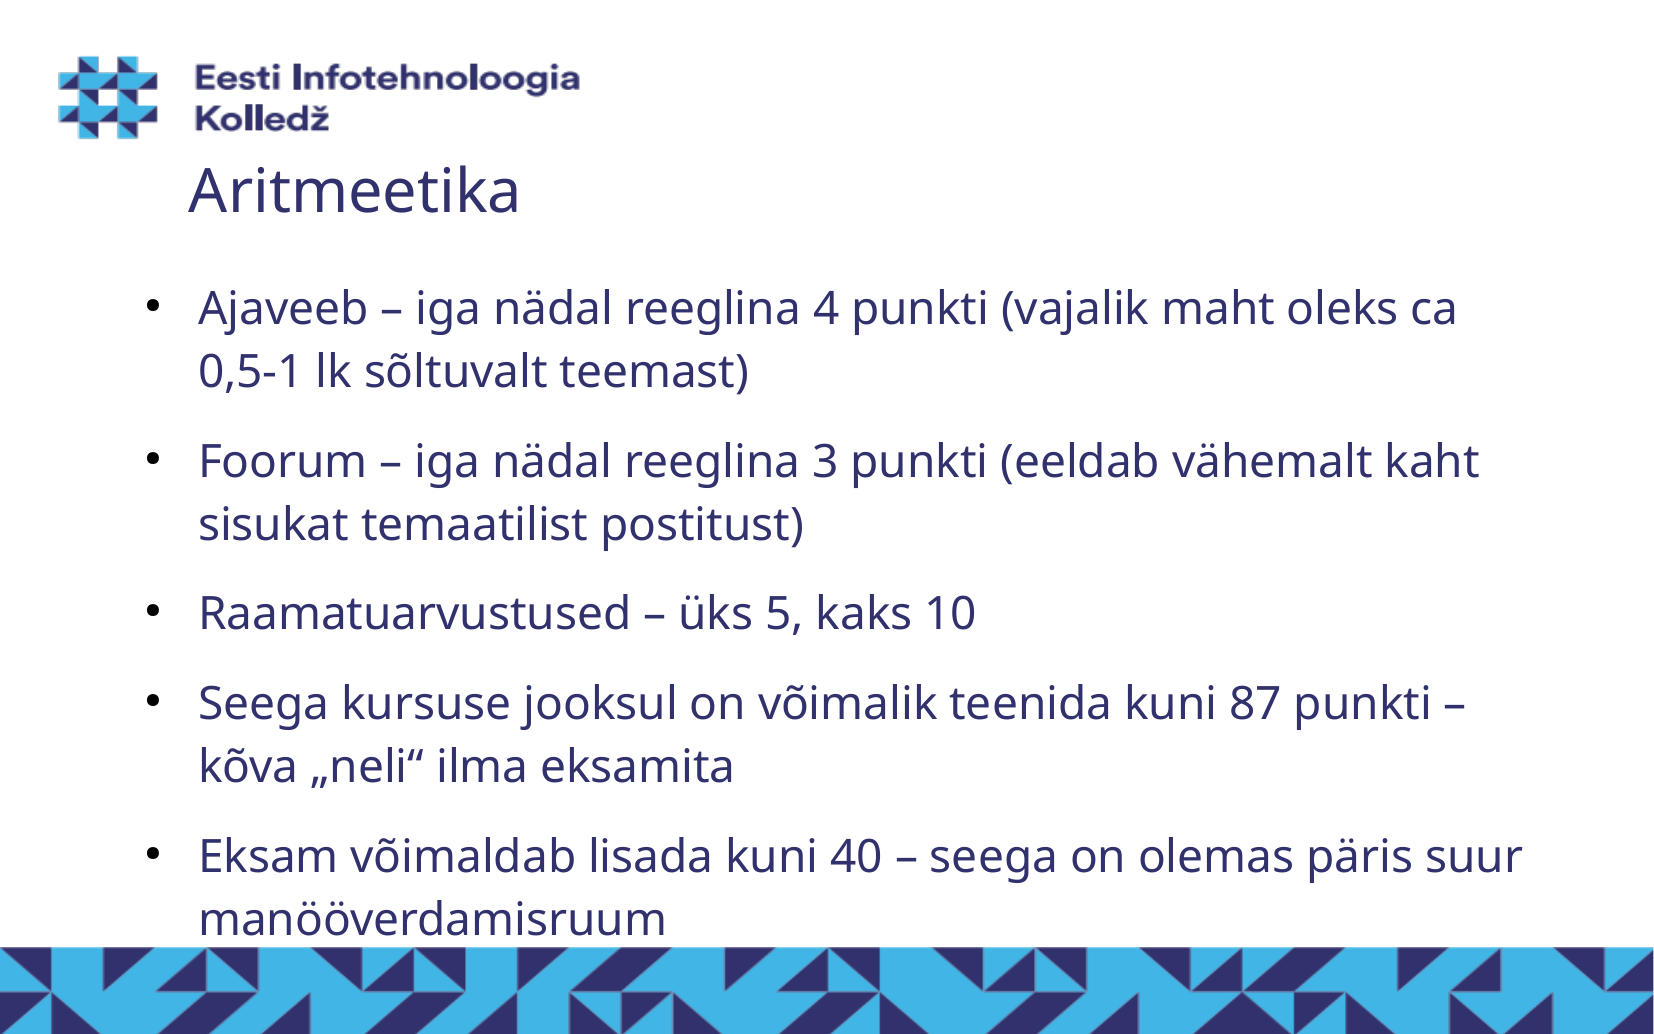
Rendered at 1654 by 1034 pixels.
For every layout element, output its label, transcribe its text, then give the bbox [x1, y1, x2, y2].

title Aritmeetika [188, 102, 1325, 275]
list Ajaveeb – iga nädal reeglina 4 punkti (vajalik maht oleks ca 0,5-1 lk sõltuvalt teemast) Foorum – iga nädal reeglina 3 punkti (eeldab vähemalt kaht sisukat temaatilist postitust) Raamatuarvustused – üks 5, kaks 10 Seega kursuse jooksul on võimalik teenida kuni 87 punkti – kõva „neli“ ilma eksamita Eksam võimaldab lisada kuni 40 – seega on olemas päris suur manööverdamisruum [127, 275, 1539, 968]
